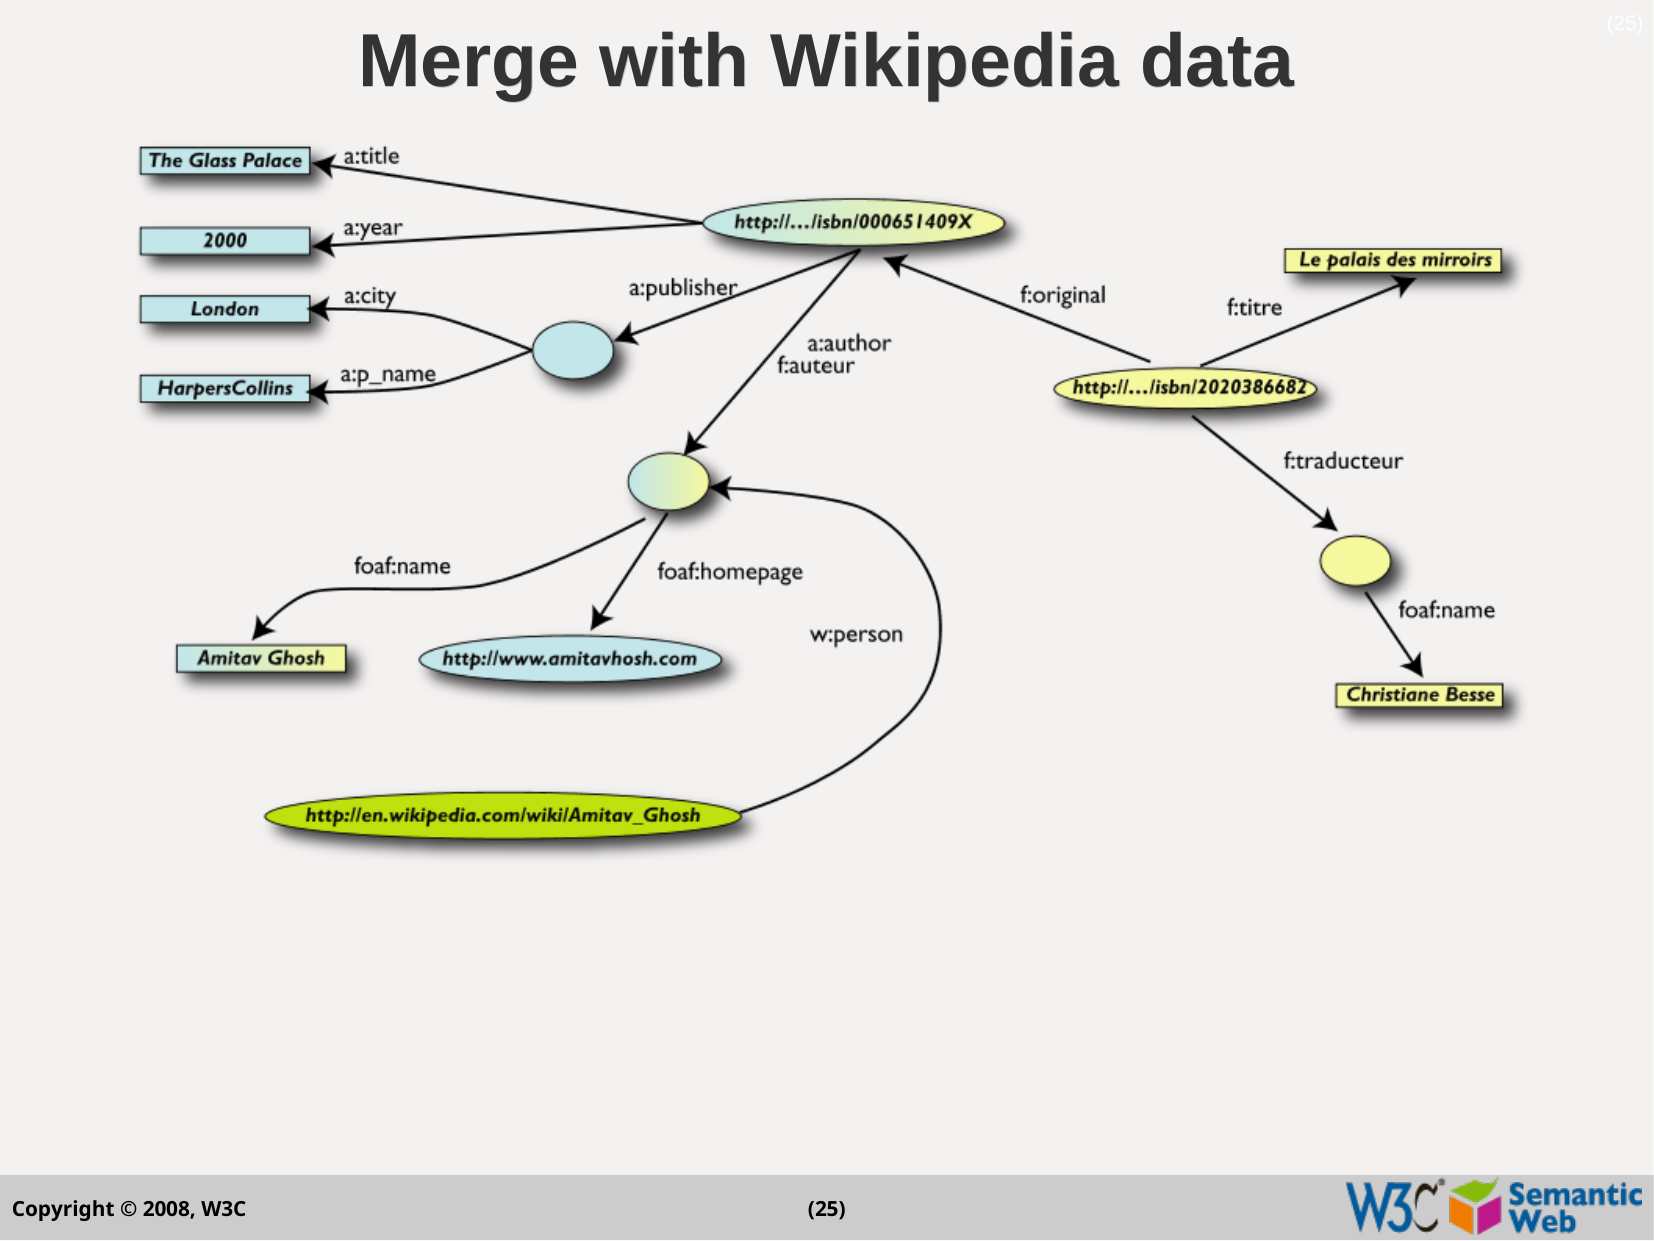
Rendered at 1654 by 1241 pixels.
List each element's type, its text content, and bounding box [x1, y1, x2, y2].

picture [1346, 1175, 1642, 1235]
title Merge with Wikipedia data [0, 0, 1654, 119]
picture [128, 136, 1535, 1075]
